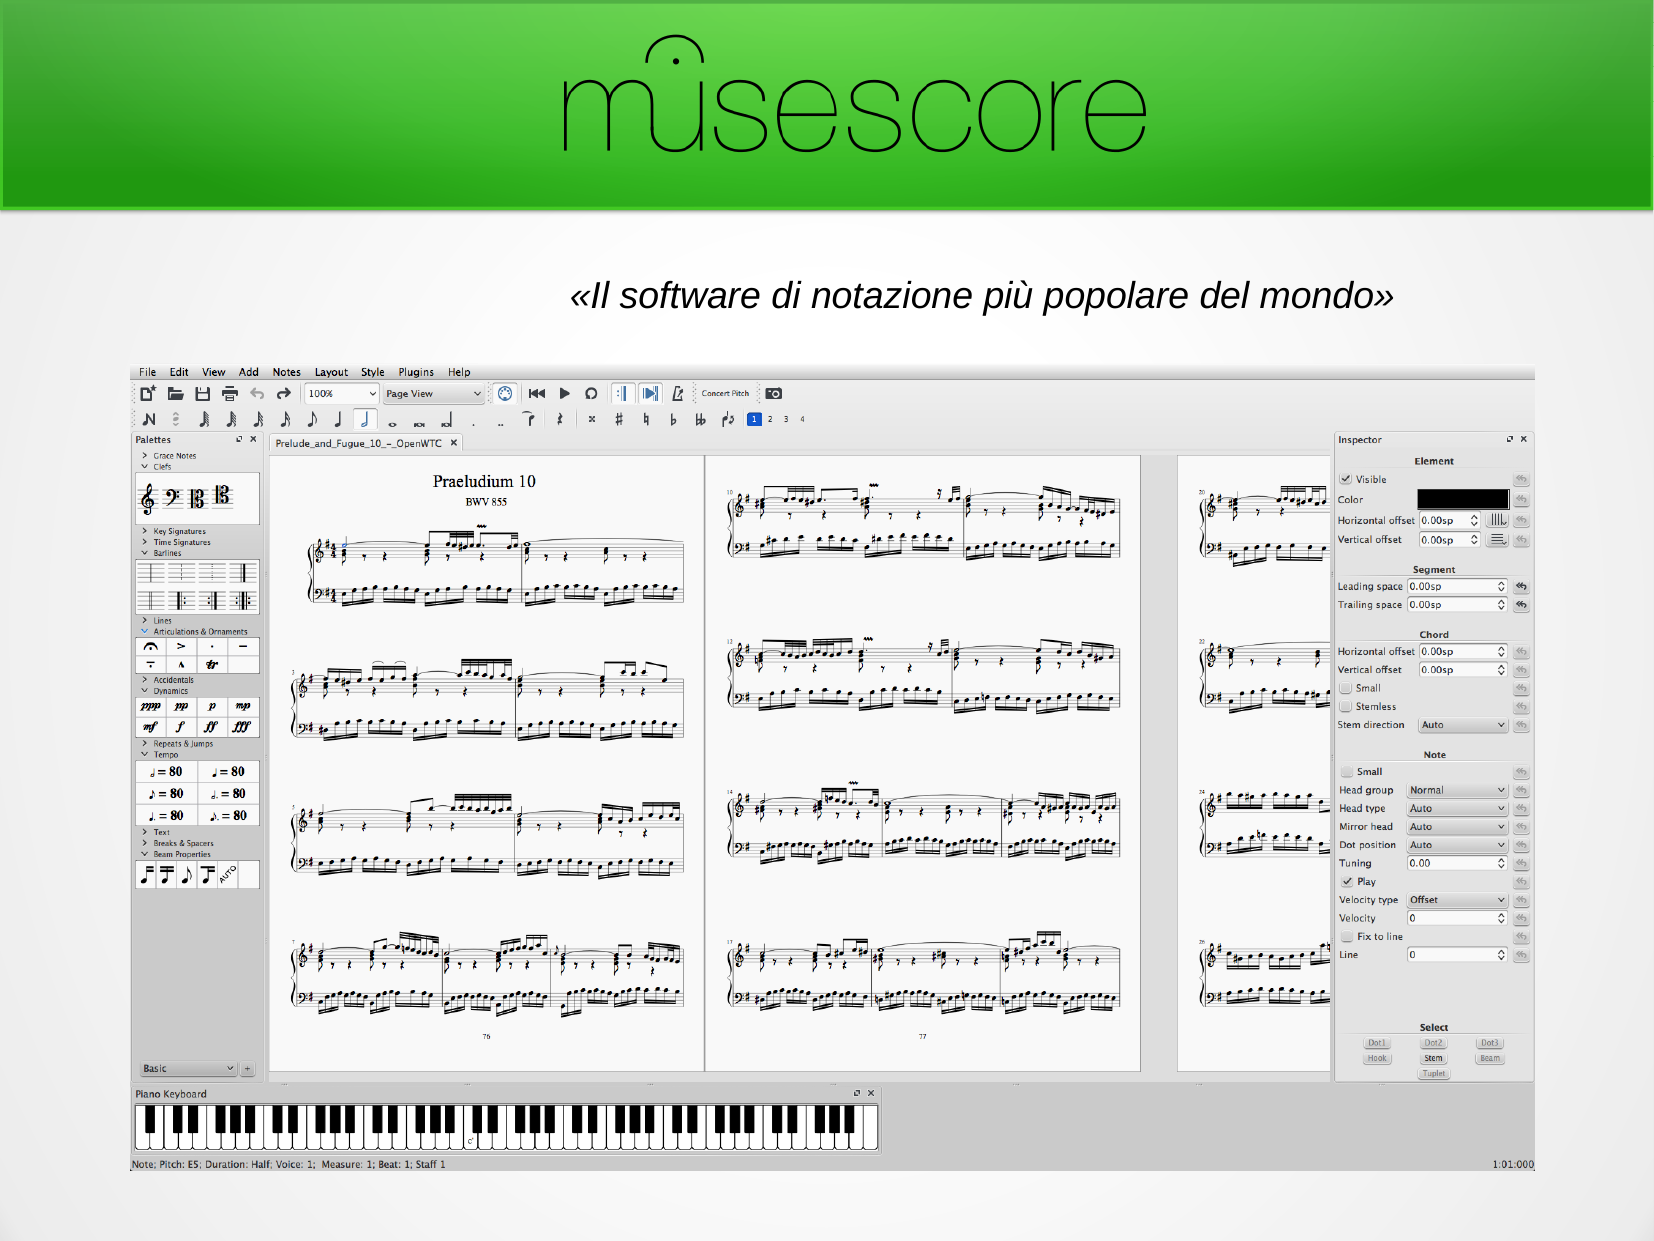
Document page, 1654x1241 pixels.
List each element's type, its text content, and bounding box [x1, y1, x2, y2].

picture [130, 363, 1535, 1171]
picture [541, 9, 1168, 175]
text_box «Il software di notazione più popolare del mondo» [555, 267, 1516, 325]
